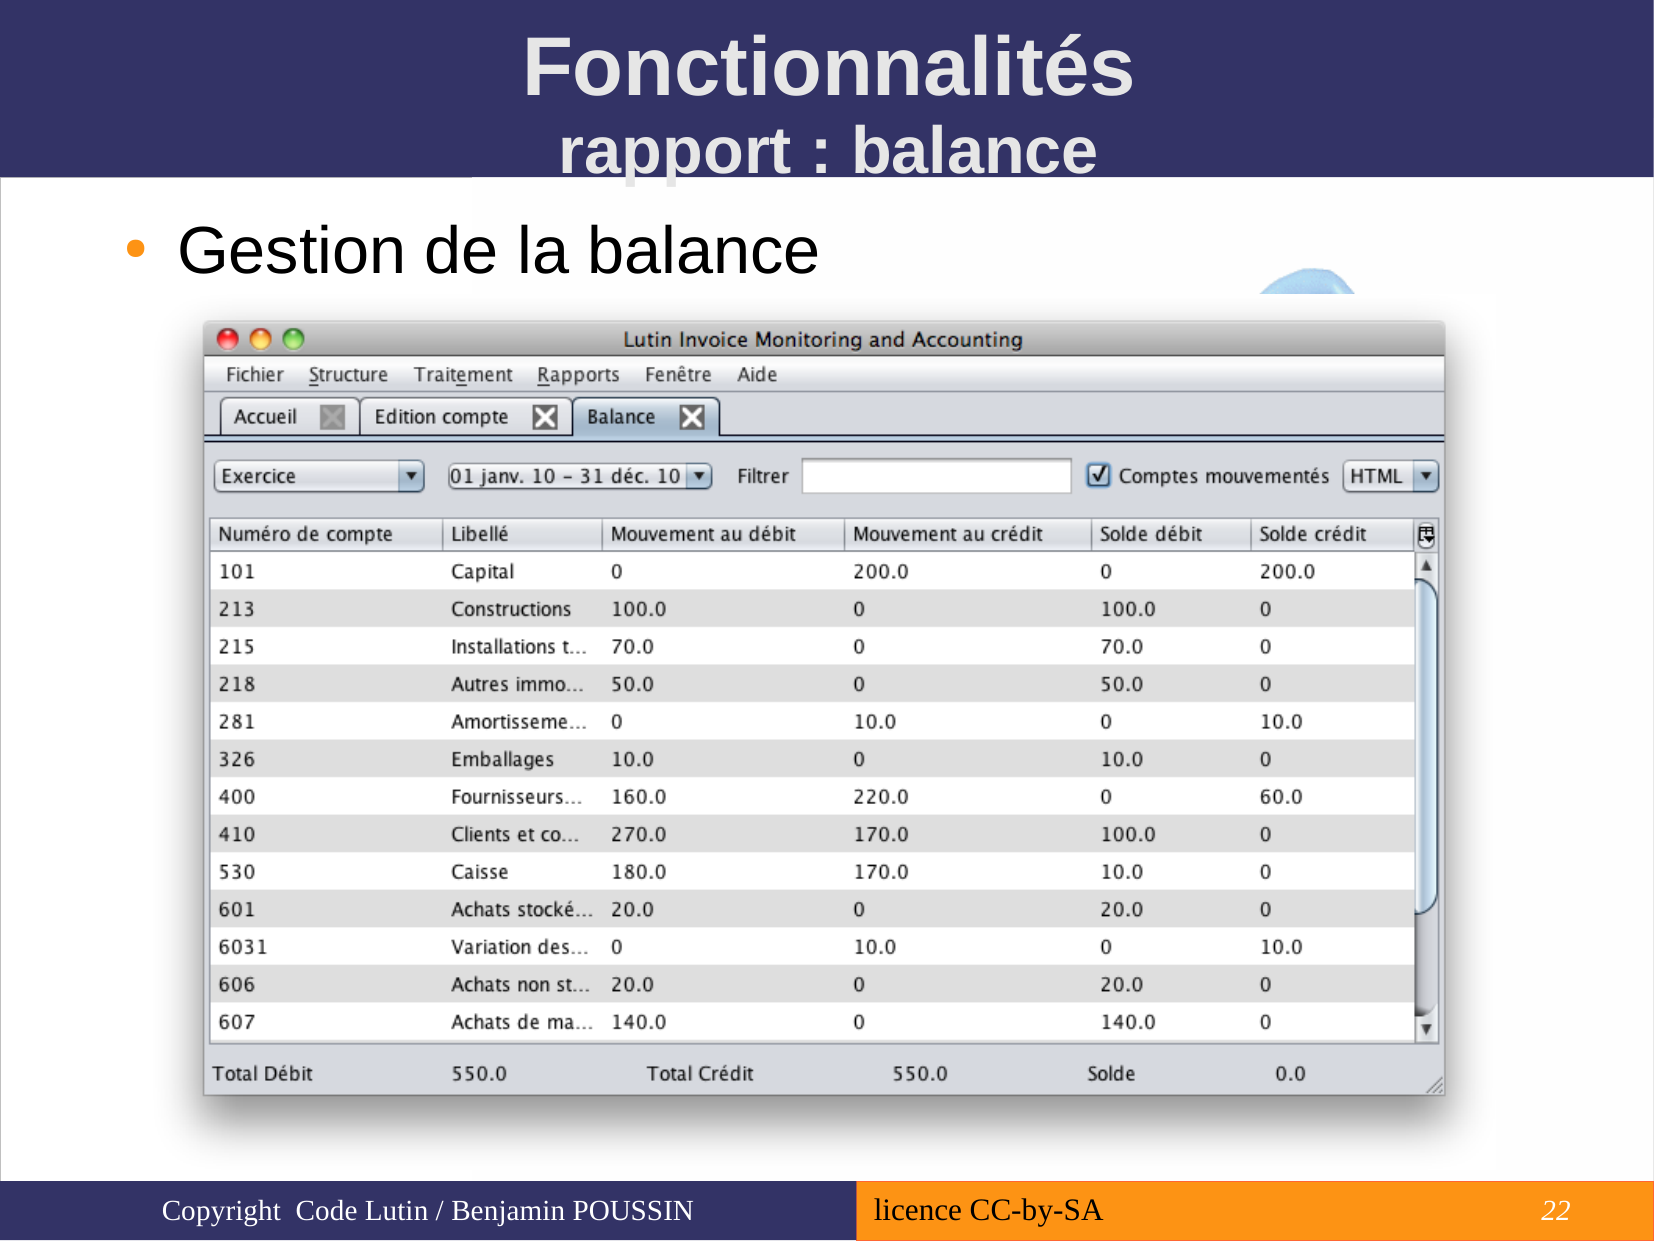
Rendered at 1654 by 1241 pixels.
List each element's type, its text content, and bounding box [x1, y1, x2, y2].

list Gestion de la balance [88, 212, 1595, 367]
title Fonctionnalités rapport : balance [123, 0, 1536, 208]
picture [153, 178, 1654, 1181]
